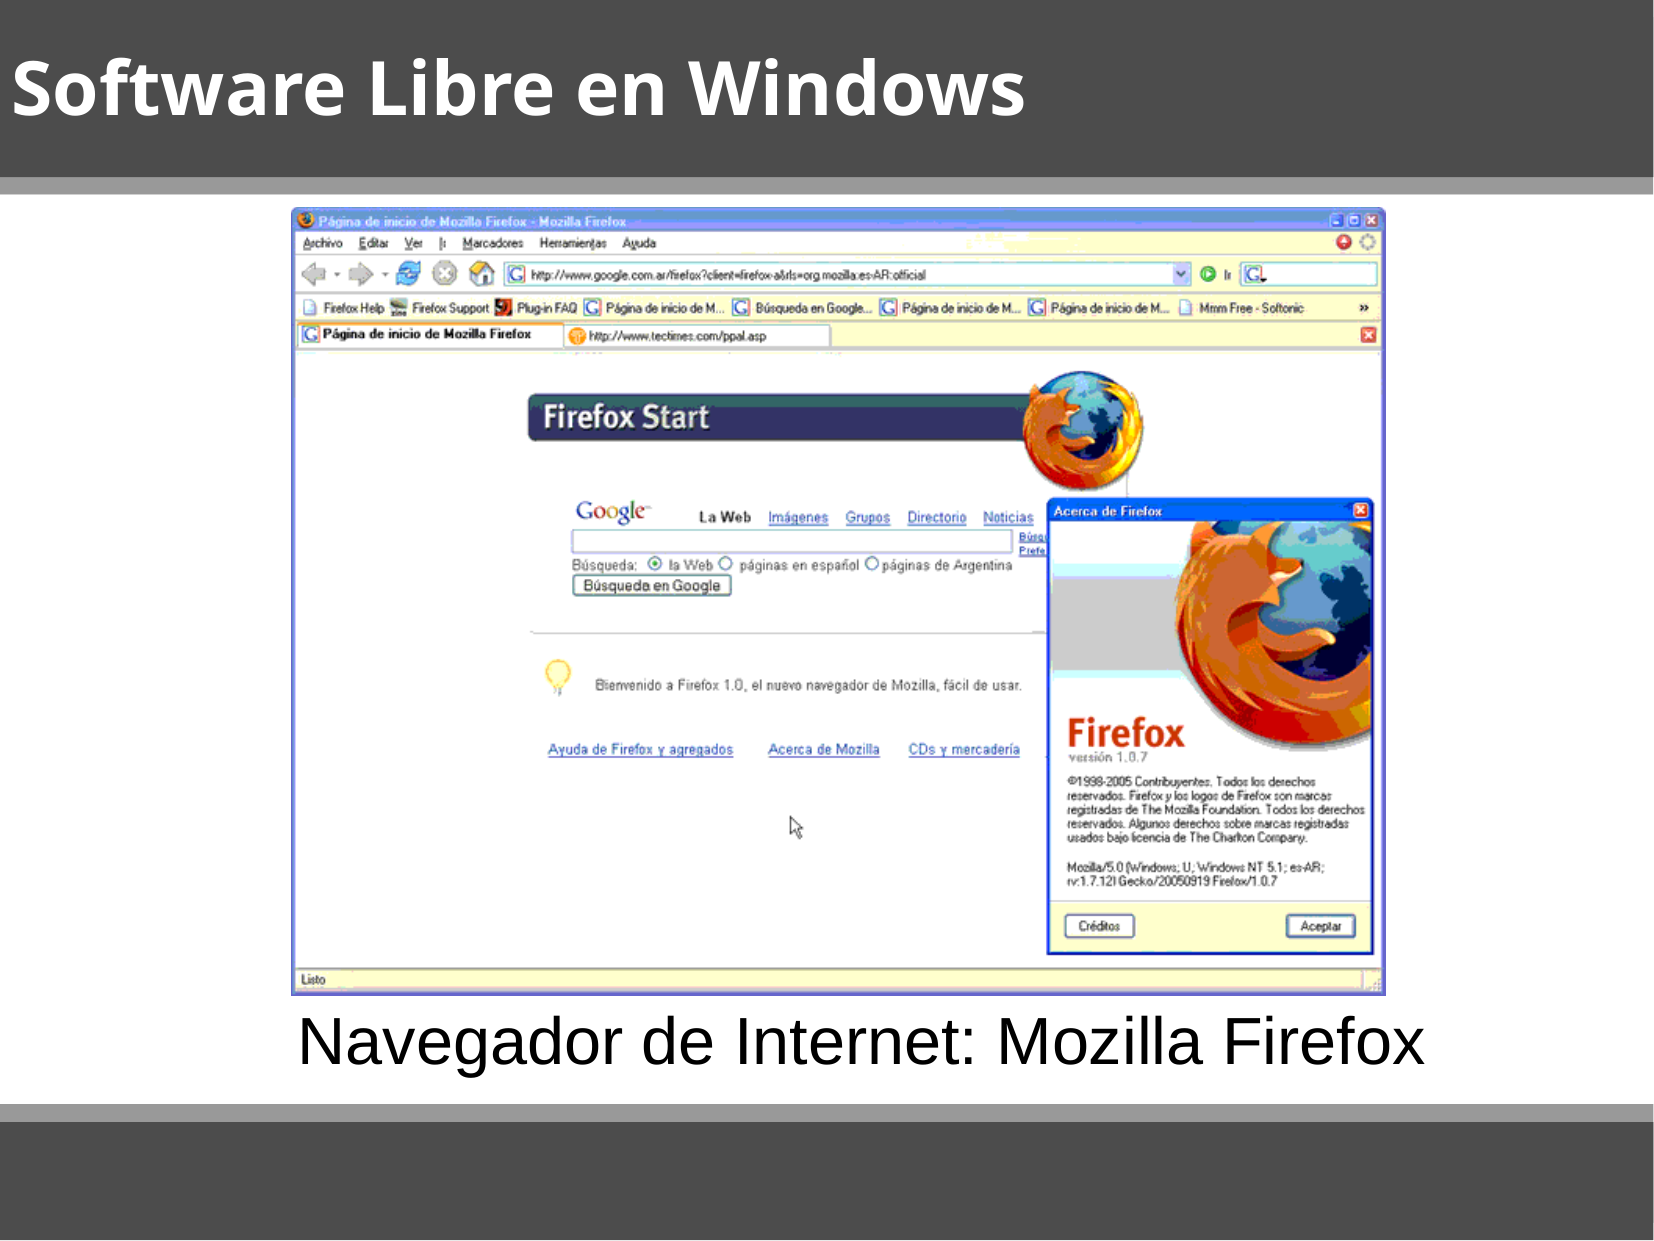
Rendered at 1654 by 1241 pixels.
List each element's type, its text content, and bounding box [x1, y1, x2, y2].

title Software Libre en Windows [11, 15, 1654, 158]
list Navegador de Internet: Mozilla Firefox [29, 1003, 1625, 1093]
picture [291, 207, 1386, 996]
